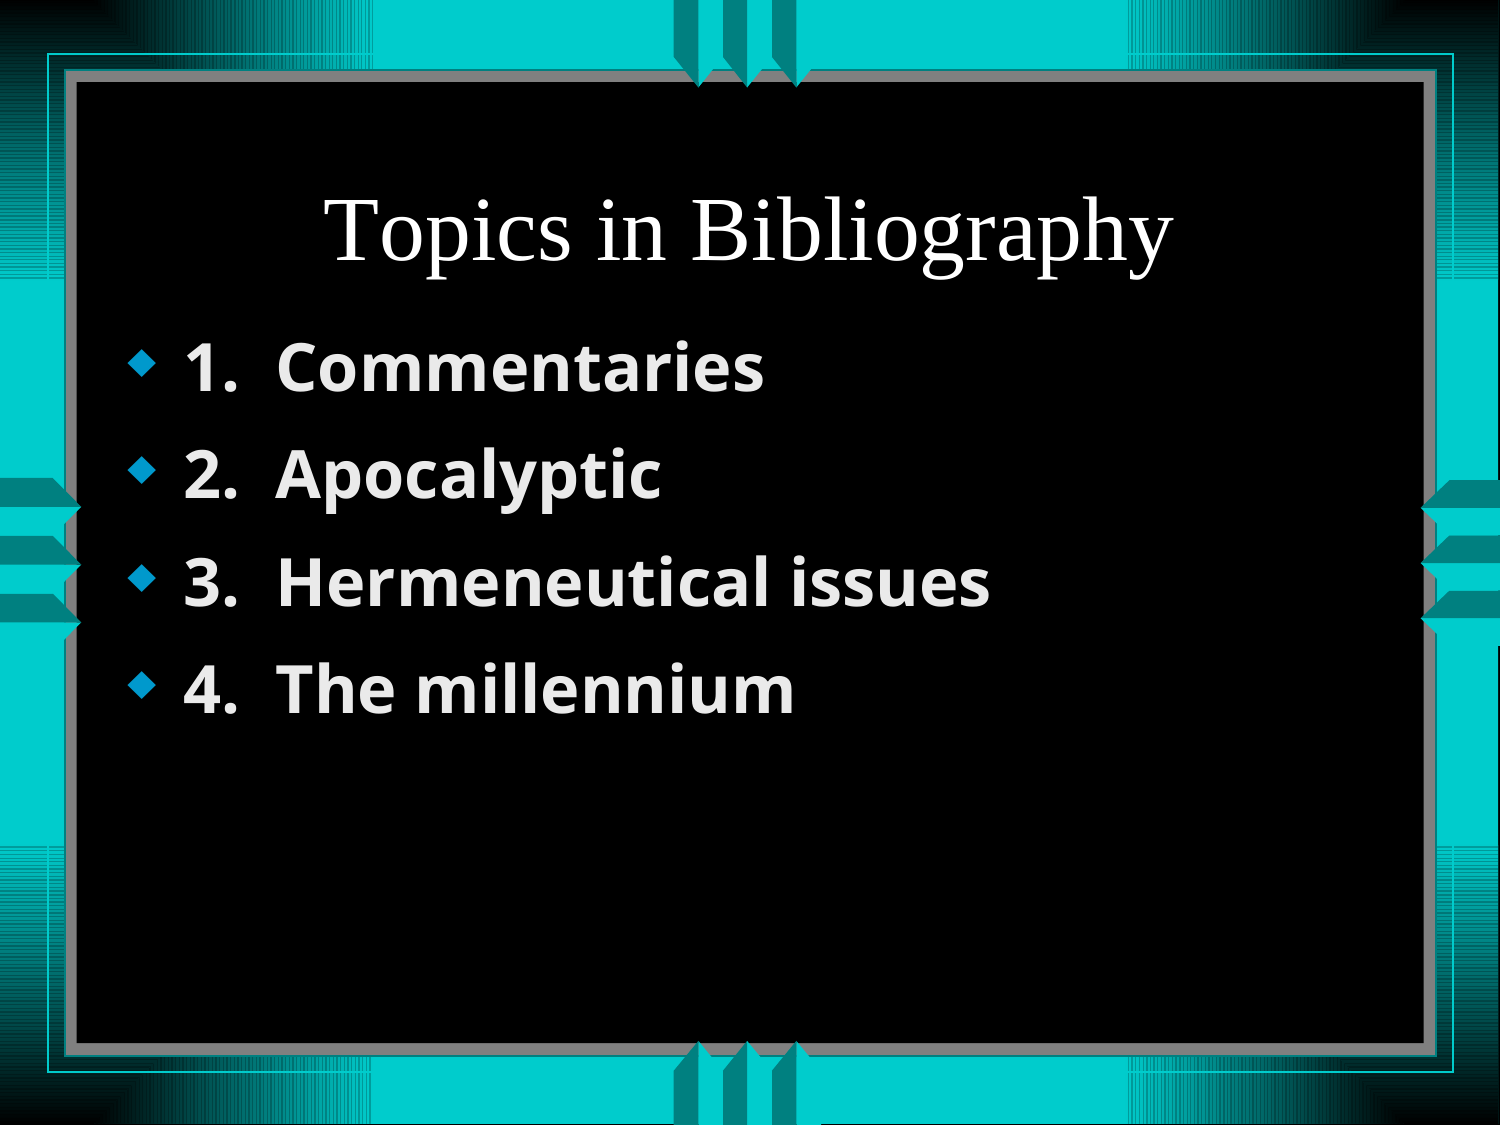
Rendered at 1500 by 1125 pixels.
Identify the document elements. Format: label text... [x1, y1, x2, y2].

title Topics in Bibliography [112, 99, 1388, 288]
list 1. Commentaries 2. Apocalyptic 3. Hermeneutical issues 4. The millennium [112, 312, 1388, 988]
